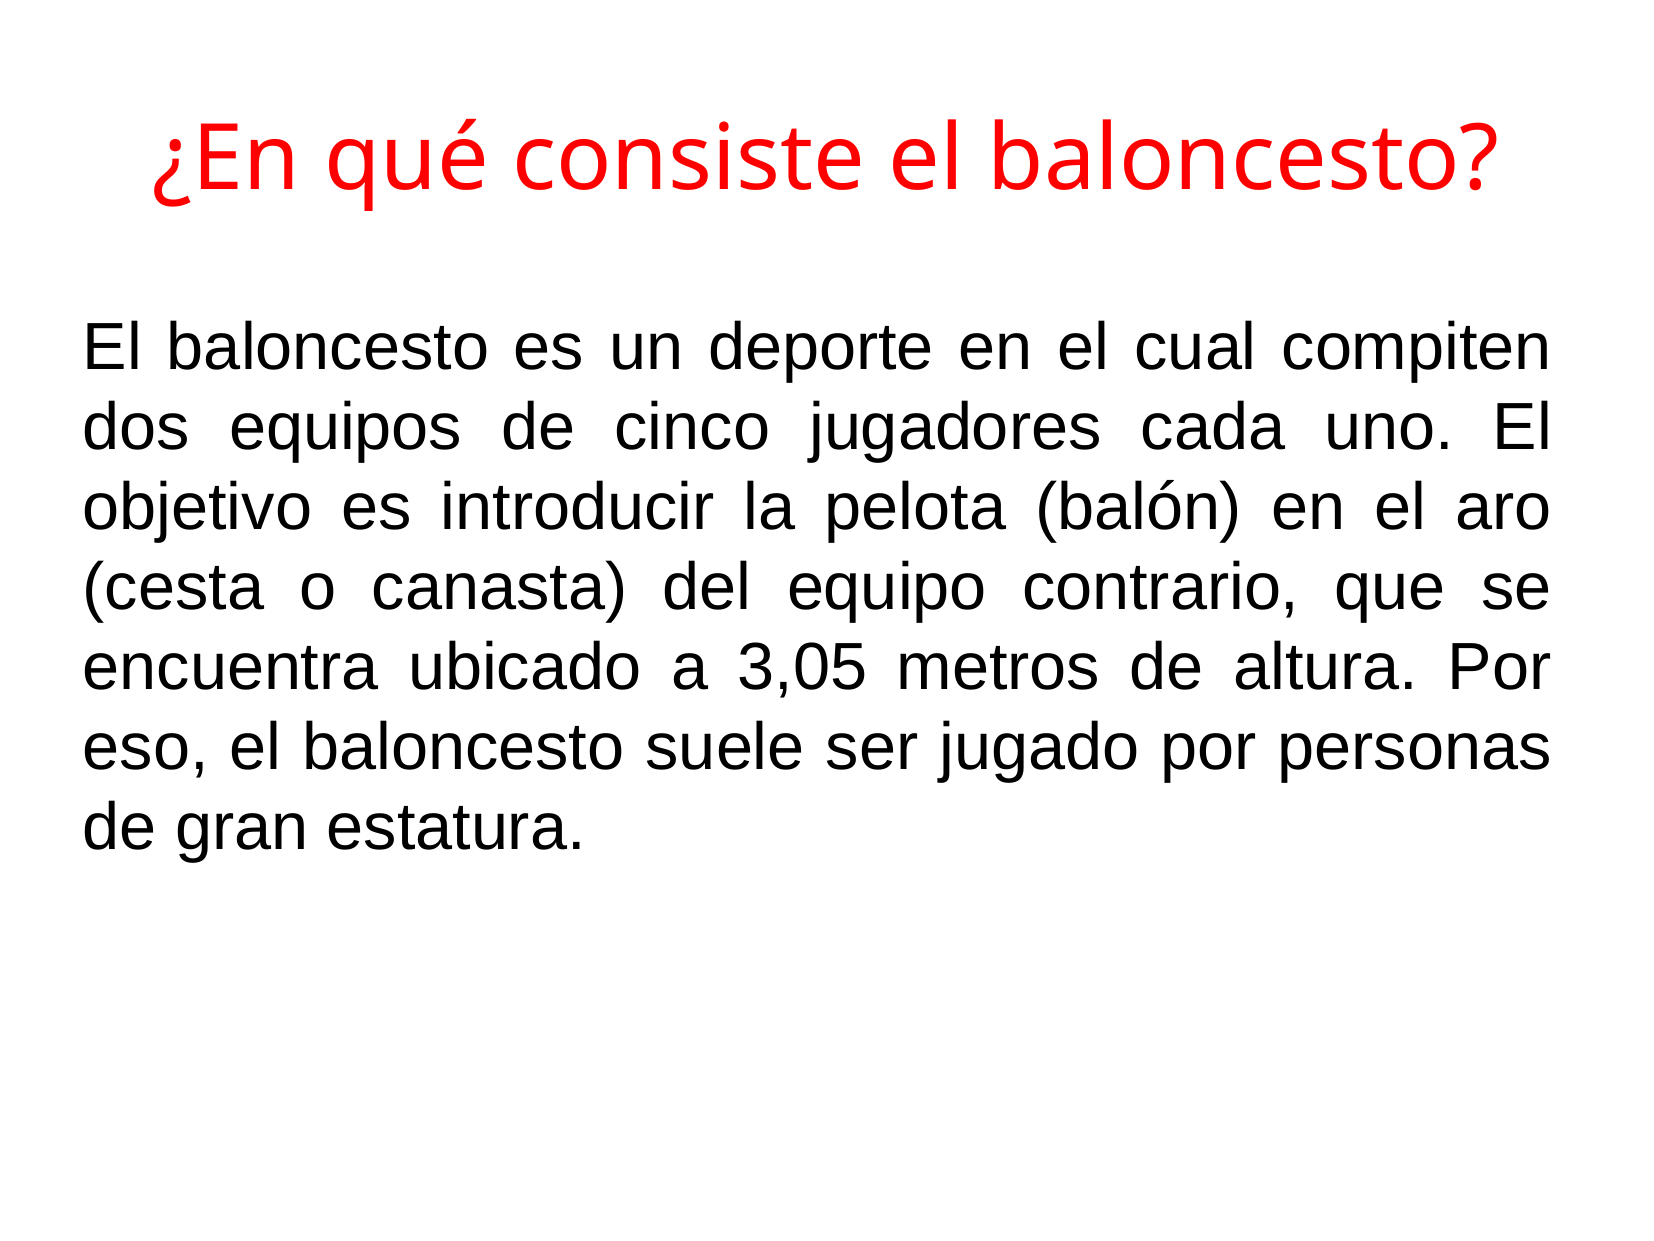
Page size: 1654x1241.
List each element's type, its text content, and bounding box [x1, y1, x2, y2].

subtitle El baloncesto es un deporte en el cual compiten dos equipos de cinco jugadores cada uno. El objetivo es introducir la pelota (balón) en el aro (cesta o canasta) del equipo contrario, que se encuentra ubicado a 3,05 metros de altura. Por eso, el baloncesto suele ser jugado por personas de gran estatura. [82, 214, 1571, 951]
title ¿En qué consiste el baloncesto? [82, 56, 1571, 214]
